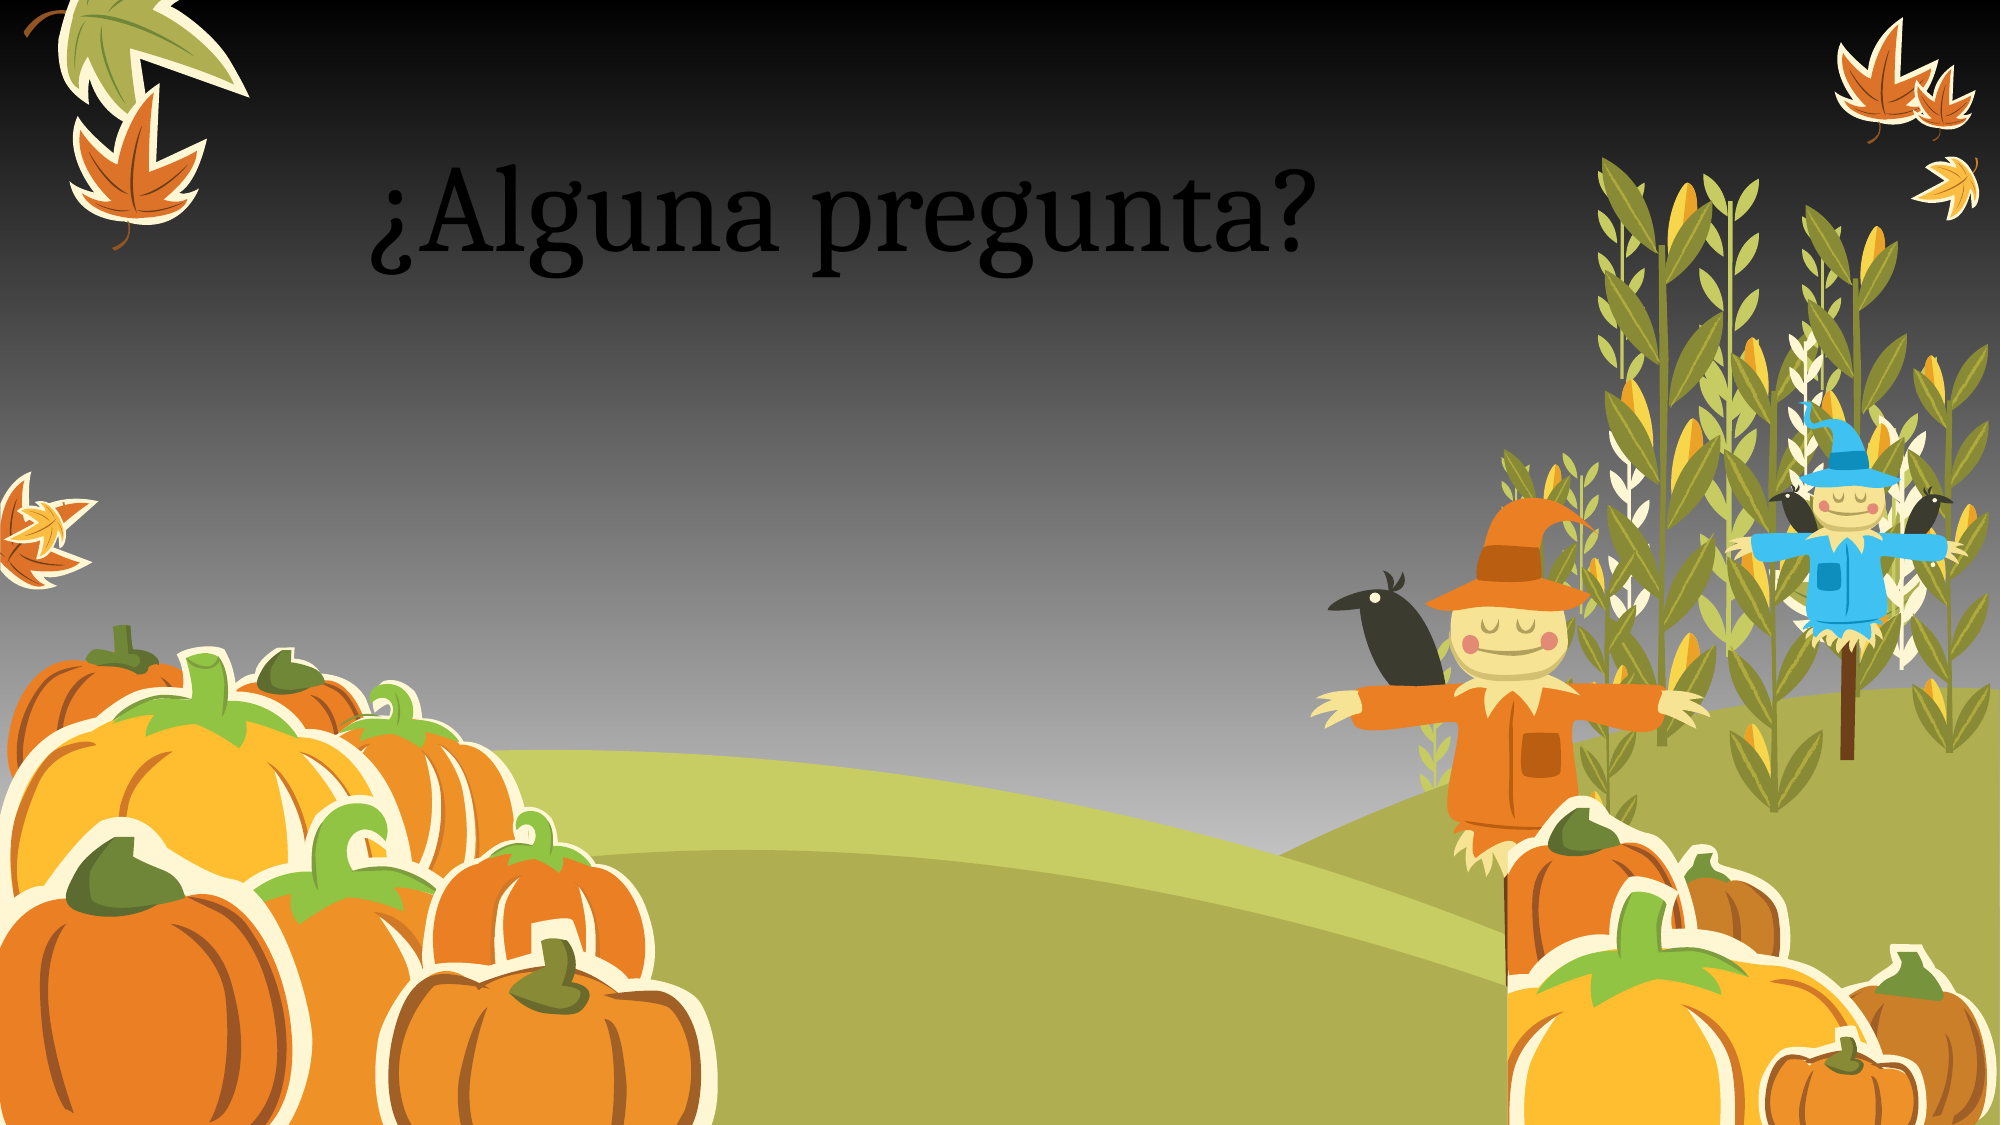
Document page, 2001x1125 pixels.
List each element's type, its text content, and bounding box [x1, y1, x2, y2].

title ¿Alguna pregunta? [333, 135, 1359, 712]
